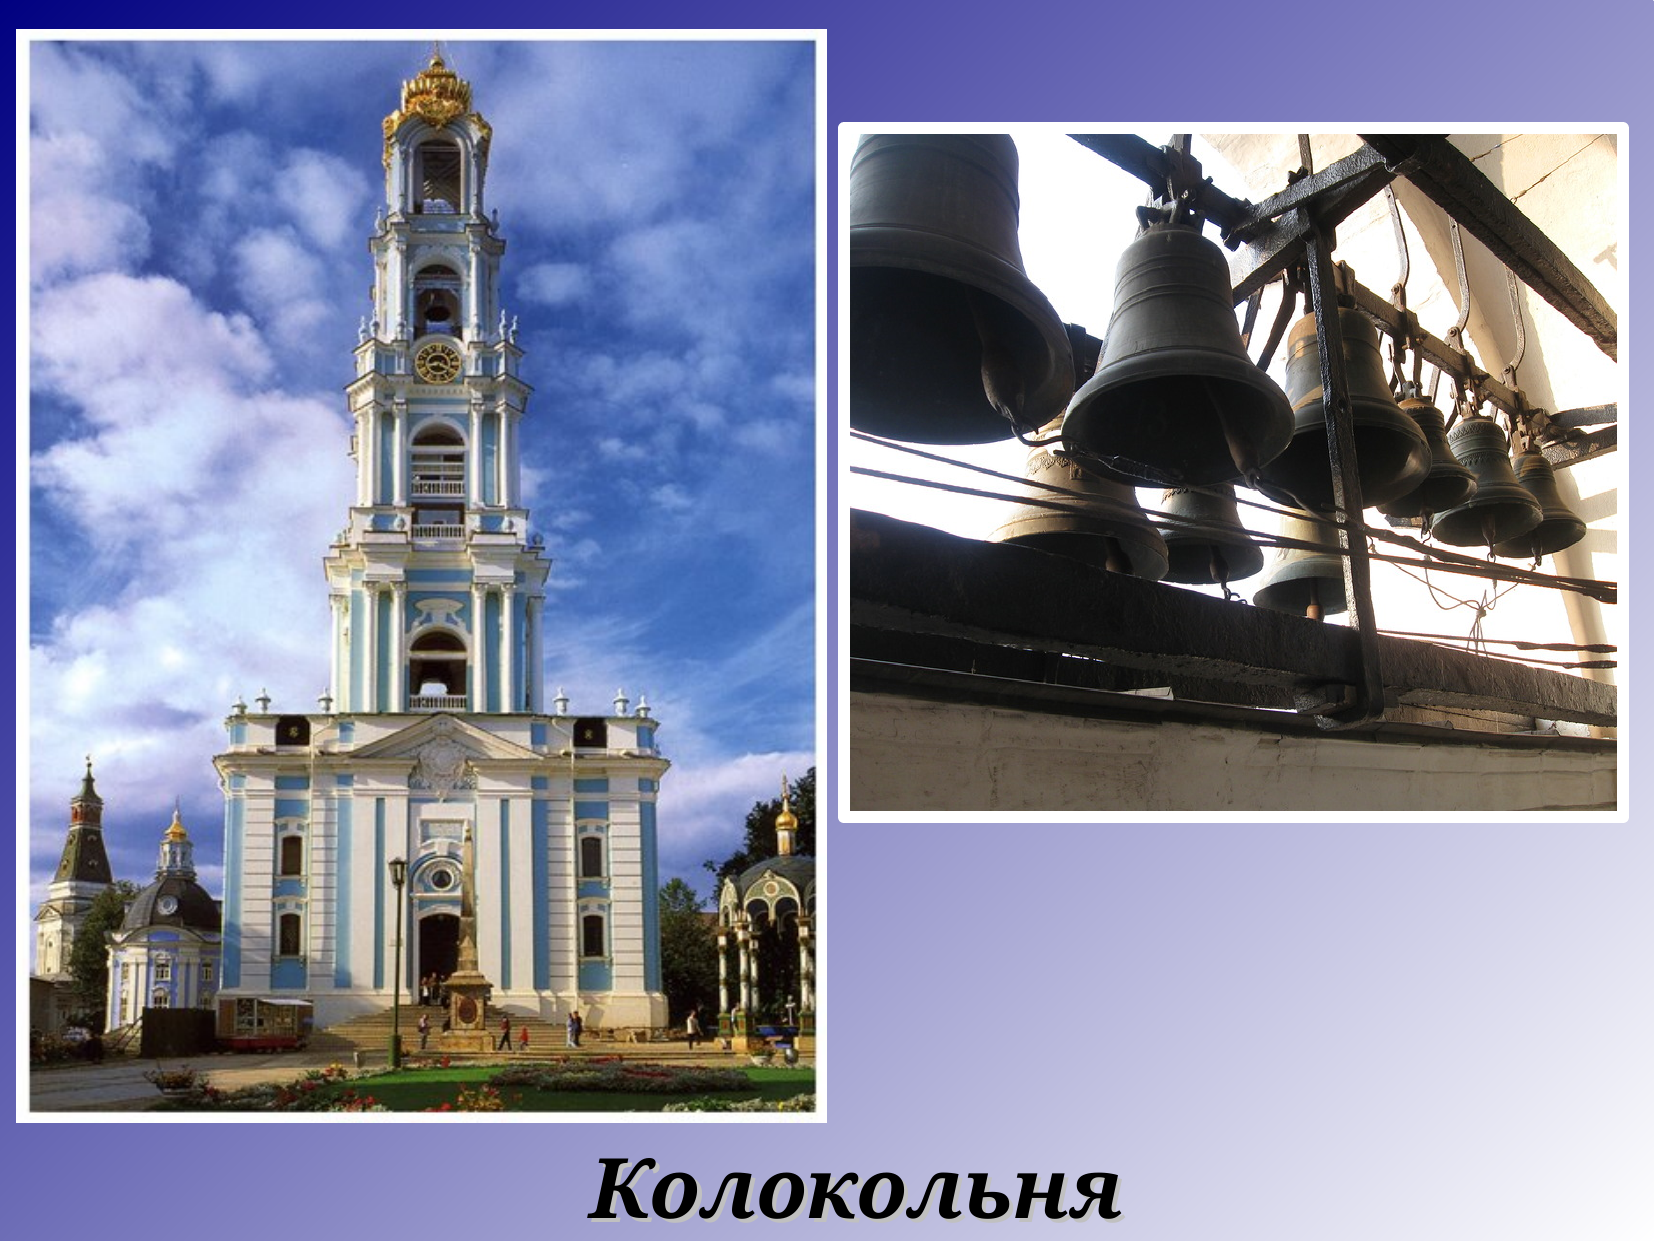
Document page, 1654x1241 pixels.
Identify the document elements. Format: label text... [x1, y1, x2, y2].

picture [16, 29, 827, 1123]
picture [849, 134, 1618, 812]
text_box Колокольня [531, 1122, 1182, 1241]
